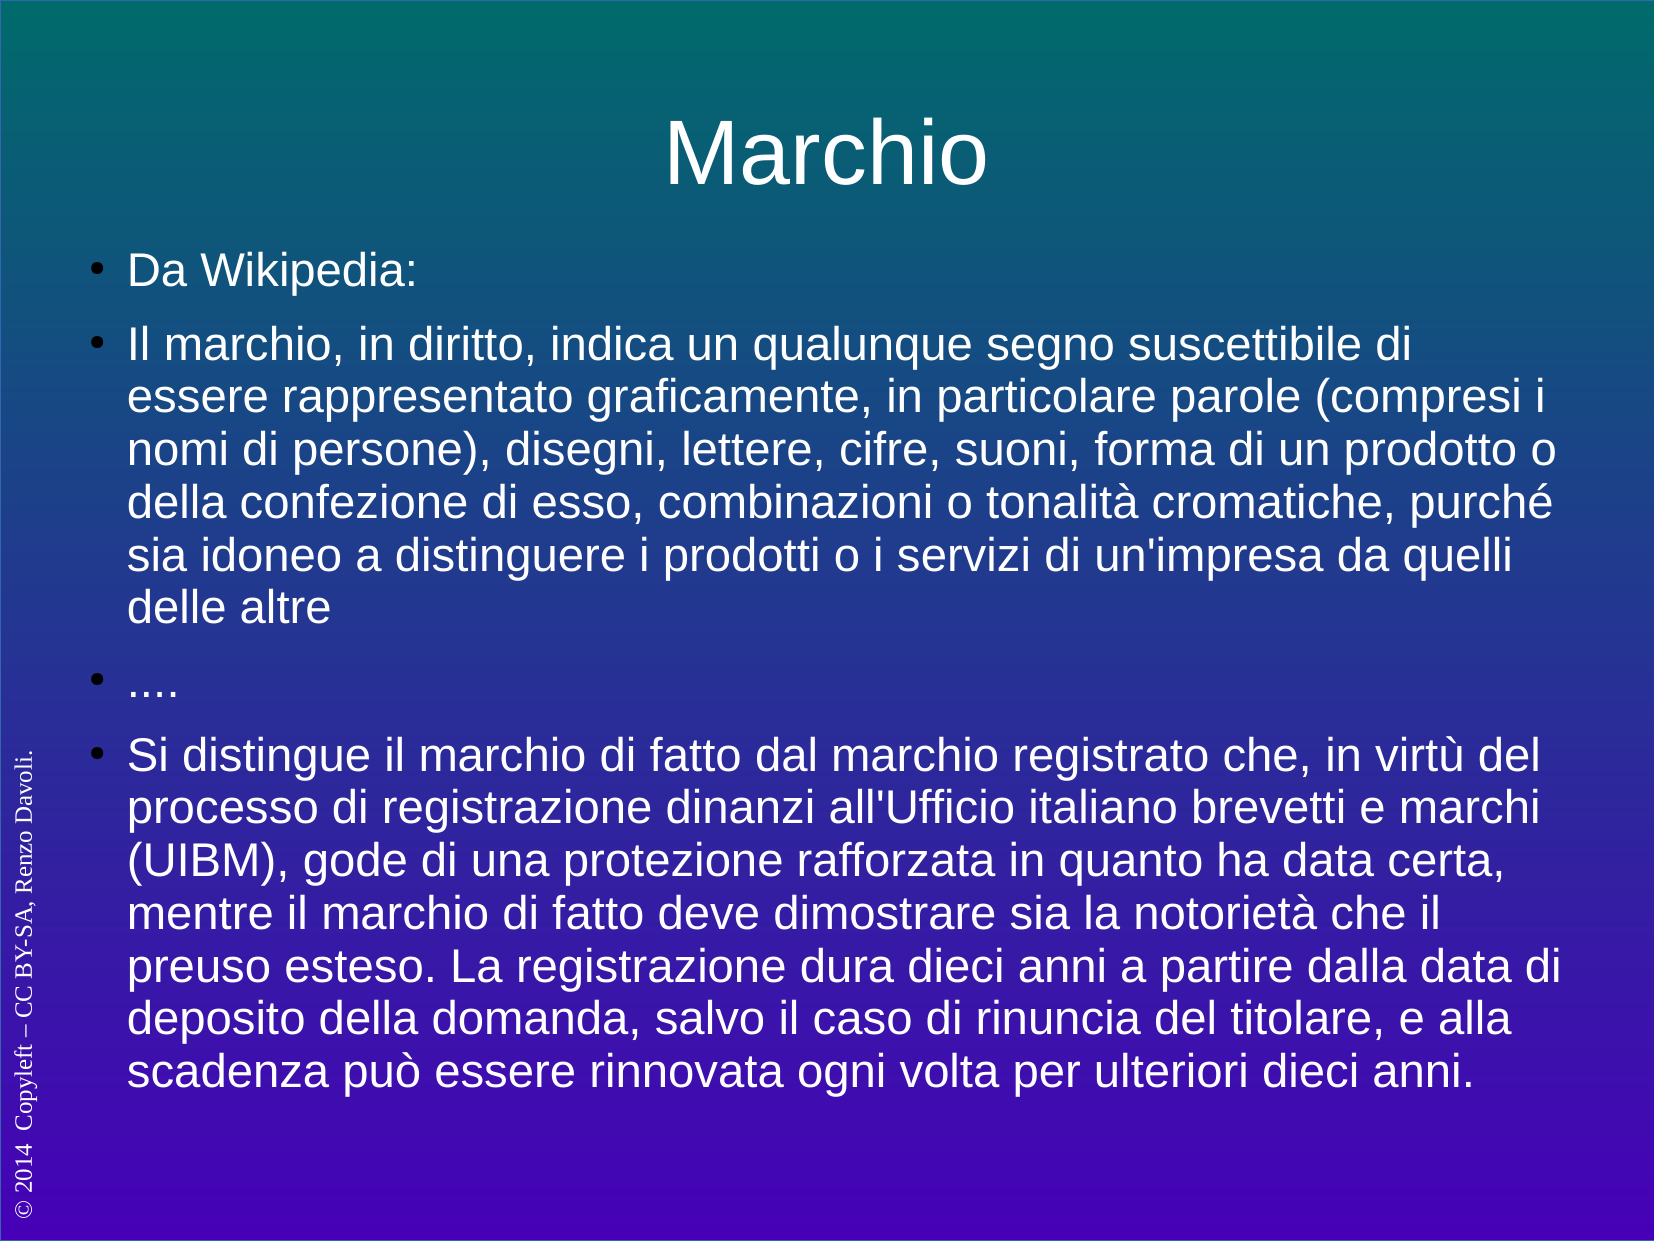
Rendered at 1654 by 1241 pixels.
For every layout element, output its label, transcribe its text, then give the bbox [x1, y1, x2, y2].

title Marchio [82, 49, 1571, 257]
list Da Wikipedia: Il marchio, in diritto, indica un qualunque segno suscettibile di essere rappresentato graficamente, in particolare parole (compresi i nomi di persone), disegni, lettere, cifre, suoni, forma di un prodotto o della confezione di esso, combinazioni o tonalità cromatiche, purché sia idoneo a distinguere i prodotti o i servizi di un'impresa da quelli delle altre .... Si distingue il marchio di fatto dal marchio registrato che, in virtù del processo di registrazione dinanzi all'Ufficio italiano brevetti e marchi (UIBM), gode di una protezione rafforzata in quanto ha data certa, mentre il marchio di fatto deve dimostrare sia la notorietà che il preuso esteso. La registrazione dura dieci anni a partire dalla data di deposito della domanda, salvo il caso di rinuncia del titolare, e alla scadenza può essere rinnovata ogni volta per ulteriori dieci anni. [76, 243, 1565, 1141]
